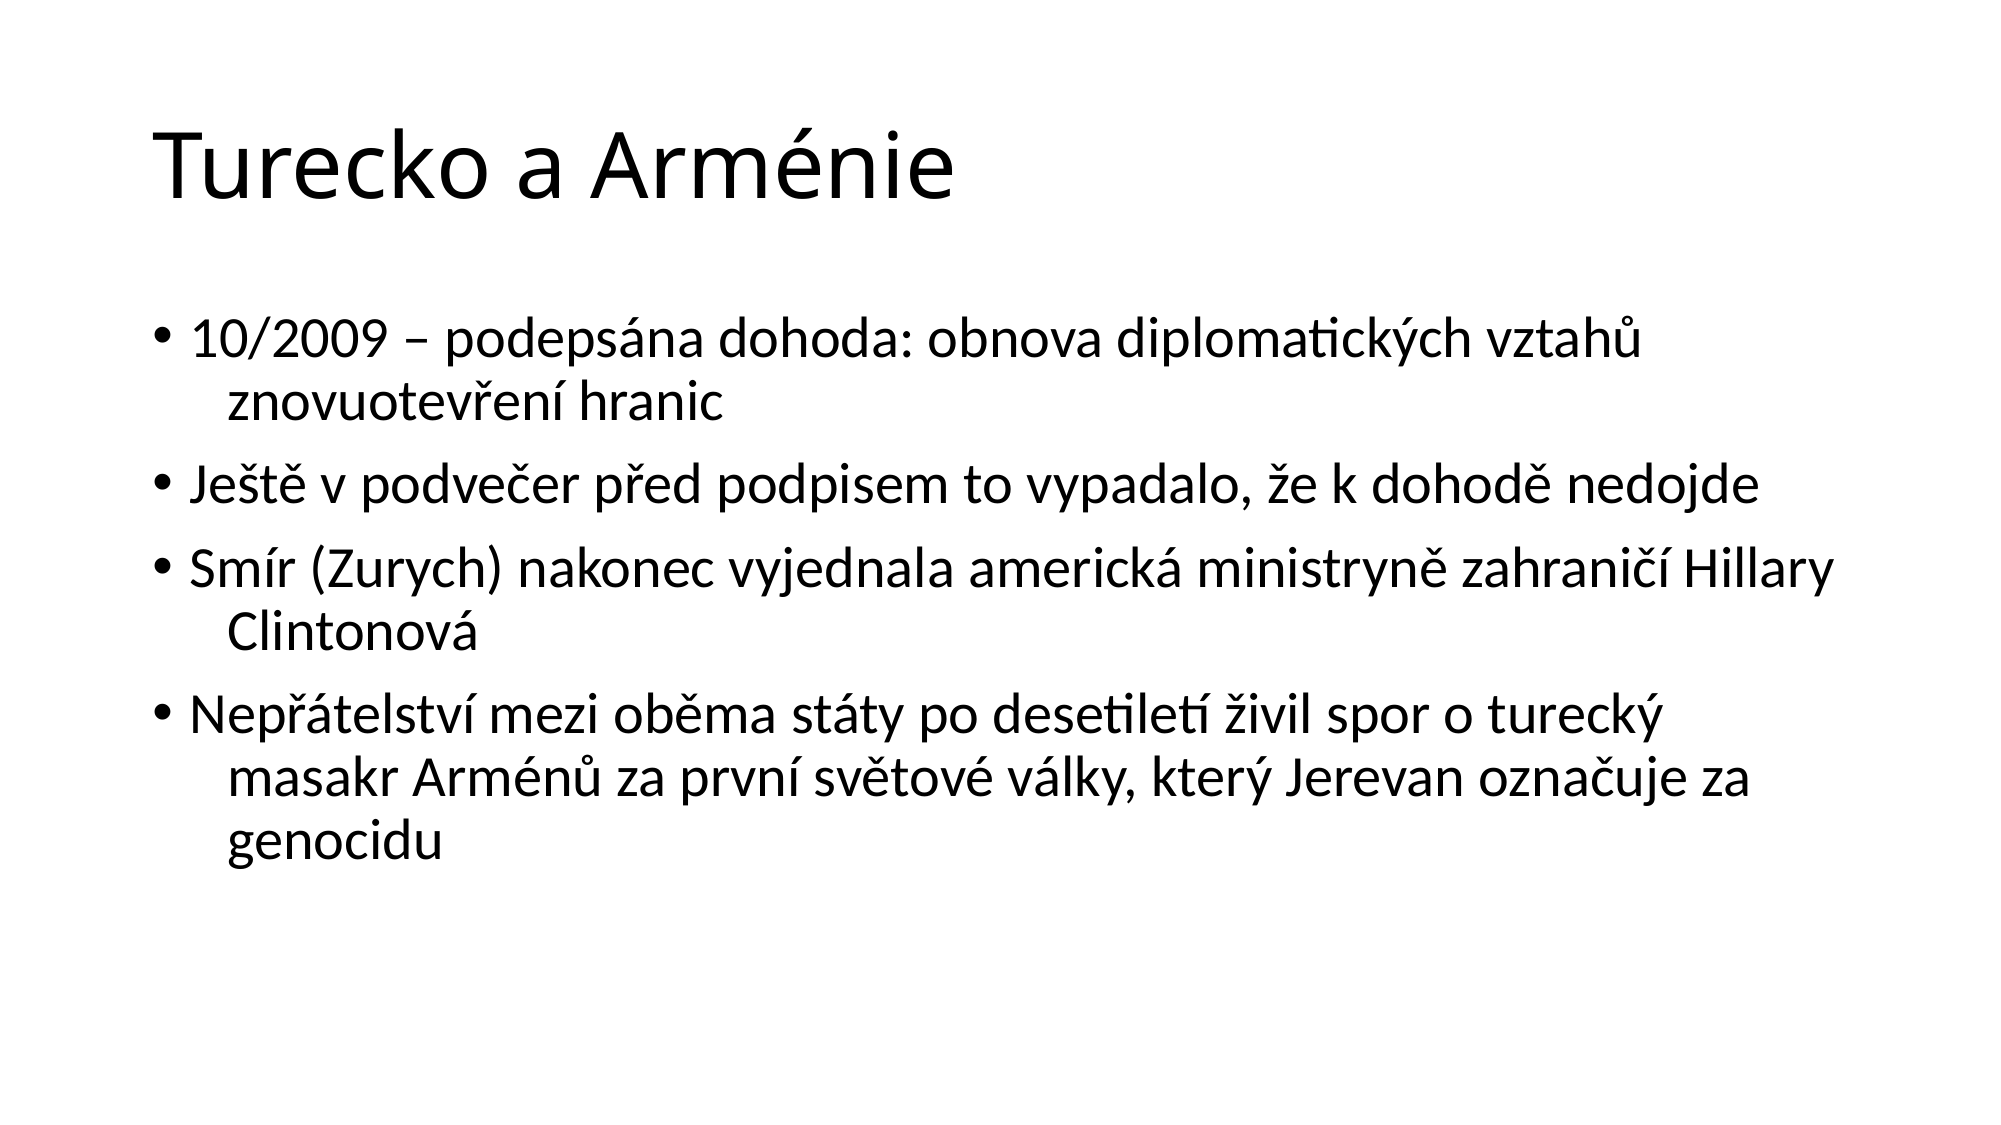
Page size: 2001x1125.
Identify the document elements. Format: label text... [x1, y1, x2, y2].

list 10/2009 – podepsána dohoda: obnova diplomatických vztahů znovuotevření hranic Ještě v podvečer před podpisem to vypadalo, že k dohodě nedojde Smír (Zurych) nakonec vyjednala americká ministryně zahraničí Hillary Clintonová Nepřátelství mezi oběma státy po desetiletí živil spor o turecký masakr Arménů za první světové války, který Jerevan označuje za genocidu [137, 299, 1863, 1014]
title Turecko a Arménie [137, 59, 1863, 278]
